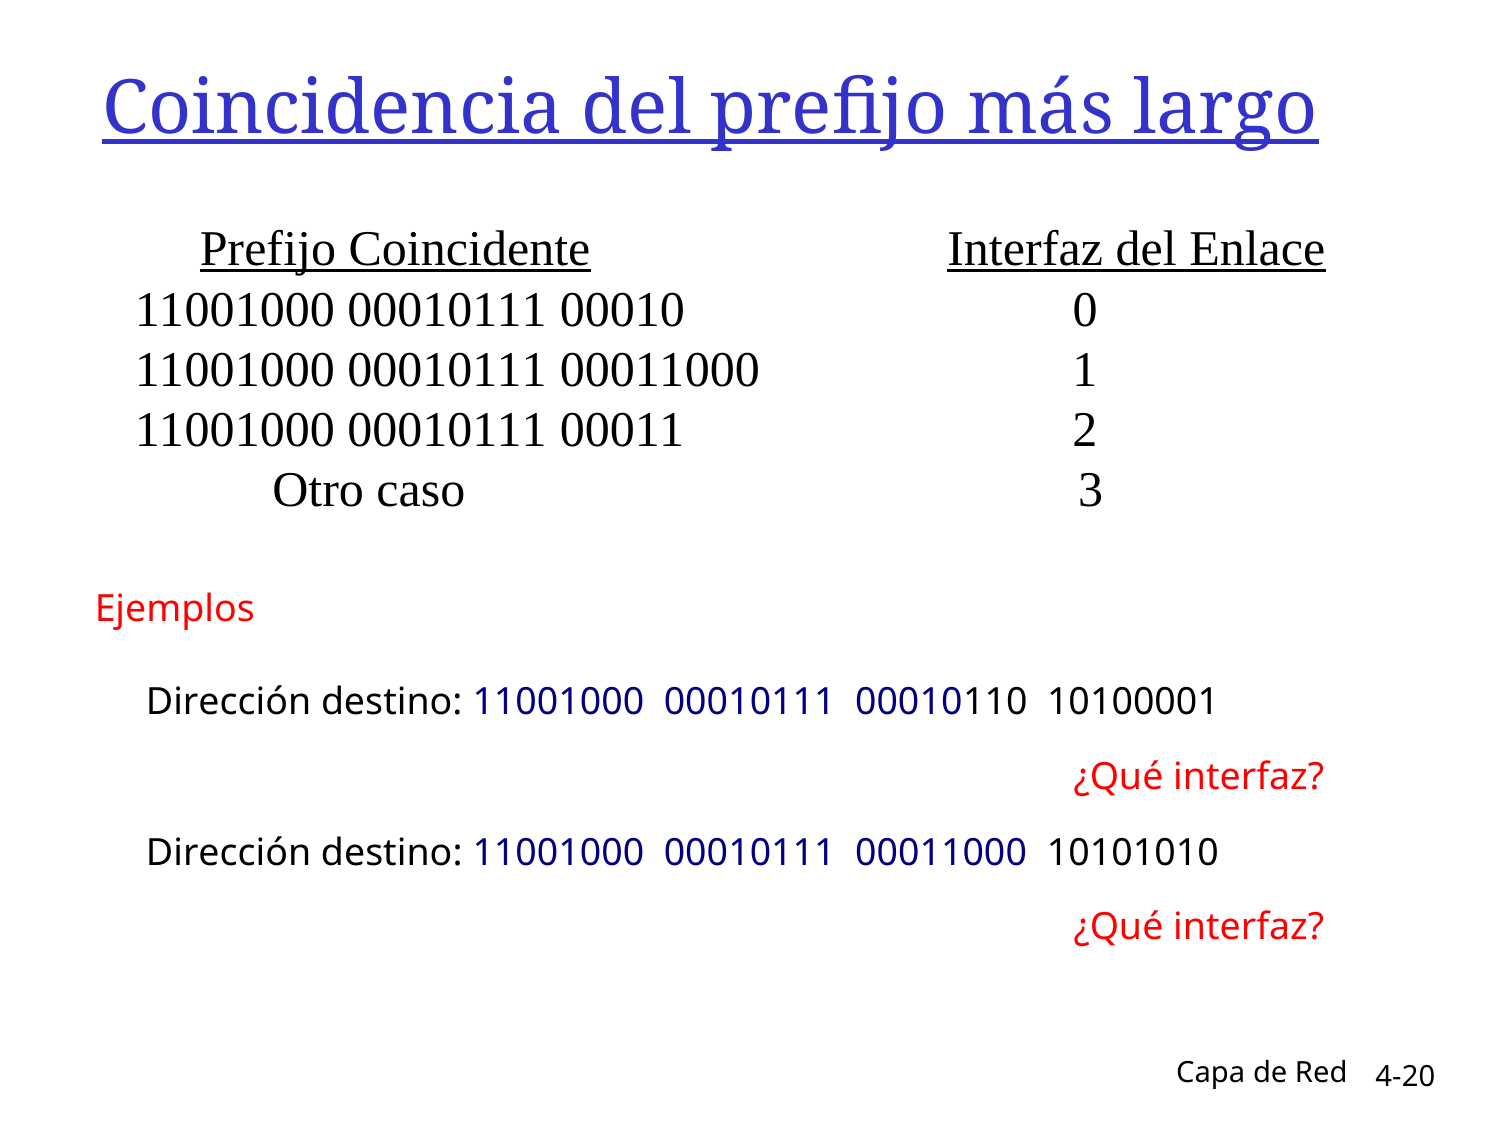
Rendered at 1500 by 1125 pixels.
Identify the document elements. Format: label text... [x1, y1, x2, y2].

title Coincidencia del prefijo más largo [87, 15, 1426, 196]
text_box ¿Qué interfaz? [1058, 750, 1340, 807]
text_box Prefijo Coincidente Interfaz del Enlace 11001000 00010111 00010 0 11001000 00010111 00011000 1 11001000 00010111 00011 2 Otro caso 3 [120, 214, 1341, 525]
text_box ¿Qué interfaz? [1058, 900, 1340, 957]
text_box Dirección destino: 11001000 00010111 00010110 10100001 [130, 675, 1244, 732]
text_box Ejemplos [80, 581, 271, 638]
text_box Dirección destino: 11001000 00010111 00011000 10101010 [130, 825, 1244, 882]
